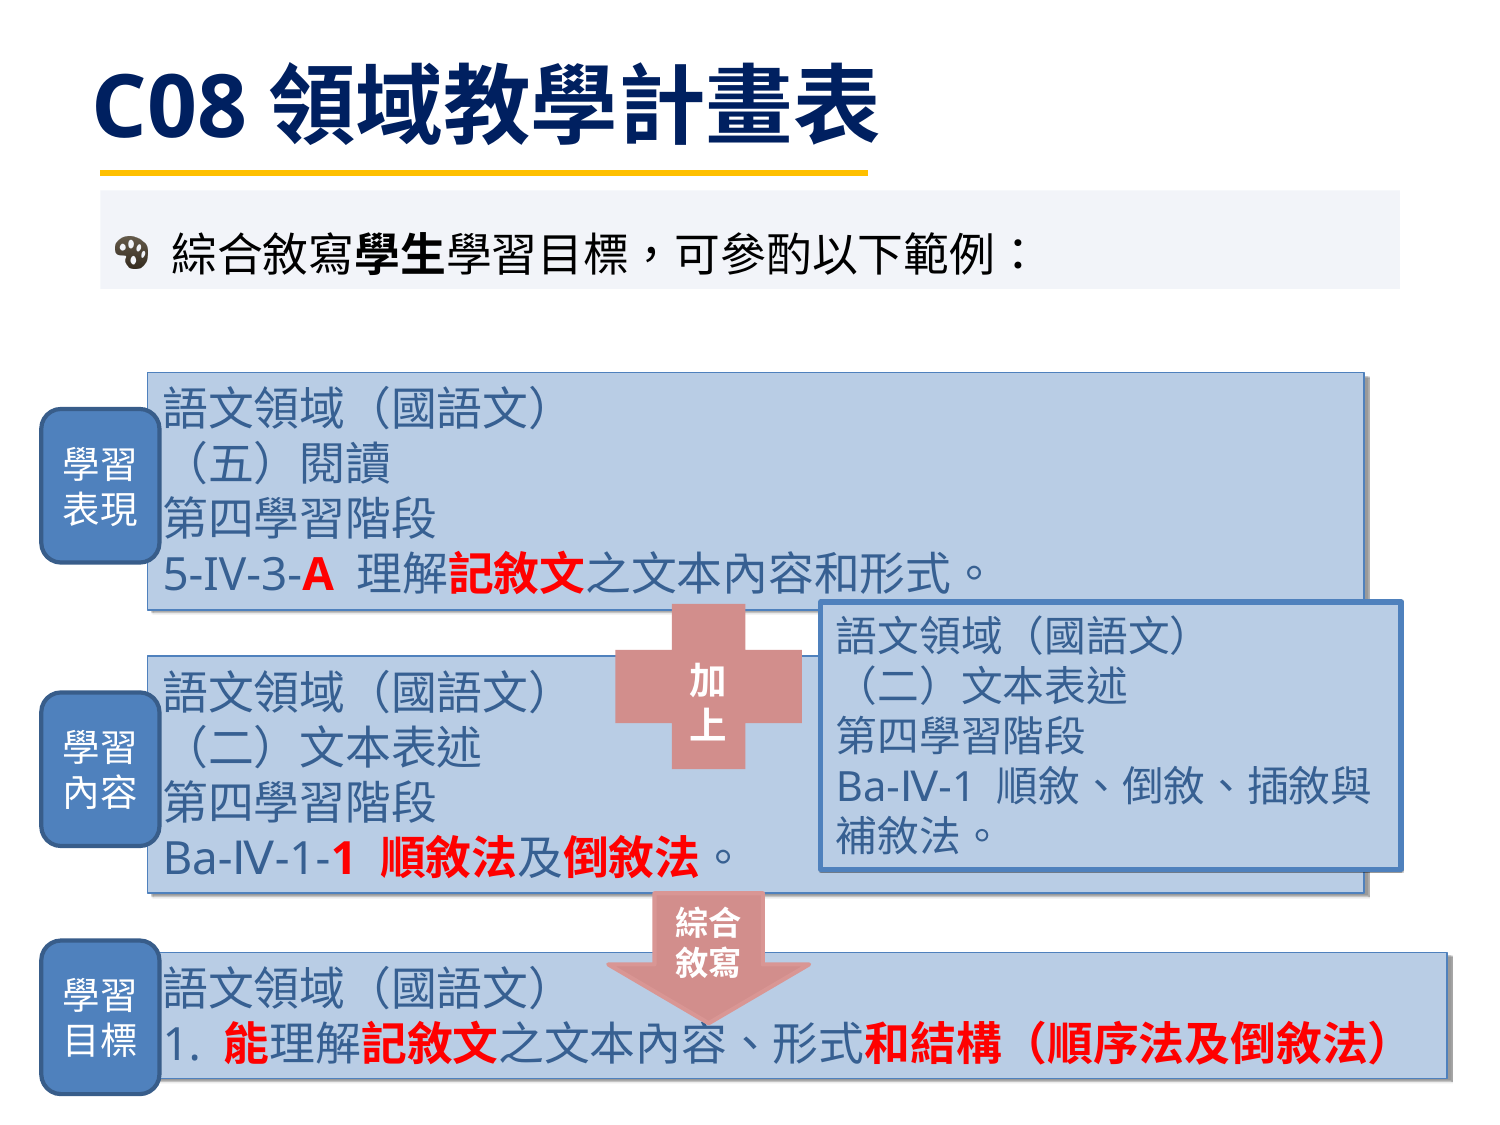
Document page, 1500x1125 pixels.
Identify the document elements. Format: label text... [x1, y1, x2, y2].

text_box 學習內容 [41, 692, 160, 847]
text_box 語文領域（國語文） 1. 能理解記敘文之文本內容、形式和結構（順序法及倒敘法） [158, 952, 1447, 1079]
text_box 學習表現 [41, 408, 160, 563]
text_box 語文領域（國語文） （五）閱讀 第四學習階段 5-IV-3-A 理解記敘文之文本內容和形式。 [147, 372, 1365, 610]
text_box 學習目標 [41, 940, 160, 1095]
text_box C08領域教學計畫表 [76, 42, 1365, 164]
text_box 語文領域（國語文） （二）文本表述 第四學習階段 Ba-Ⅳ-1-1 順敘法及倒敘法。 [147, 655, 1365, 894]
text_box 加 上 [615, 603, 802, 770]
text_box 綜合敘寫學生學習目標，可參酌以下範例： [100, 190, 1400, 289]
text_box 綜合敘寫 [608, 893, 810, 1024]
text_box 語文領域（國語文） （二）文本表述 第四學習階段 Ba-Ⅳ-1 順敘、倒敘、插敘與補敘法。 [820, 602, 1402, 870]
